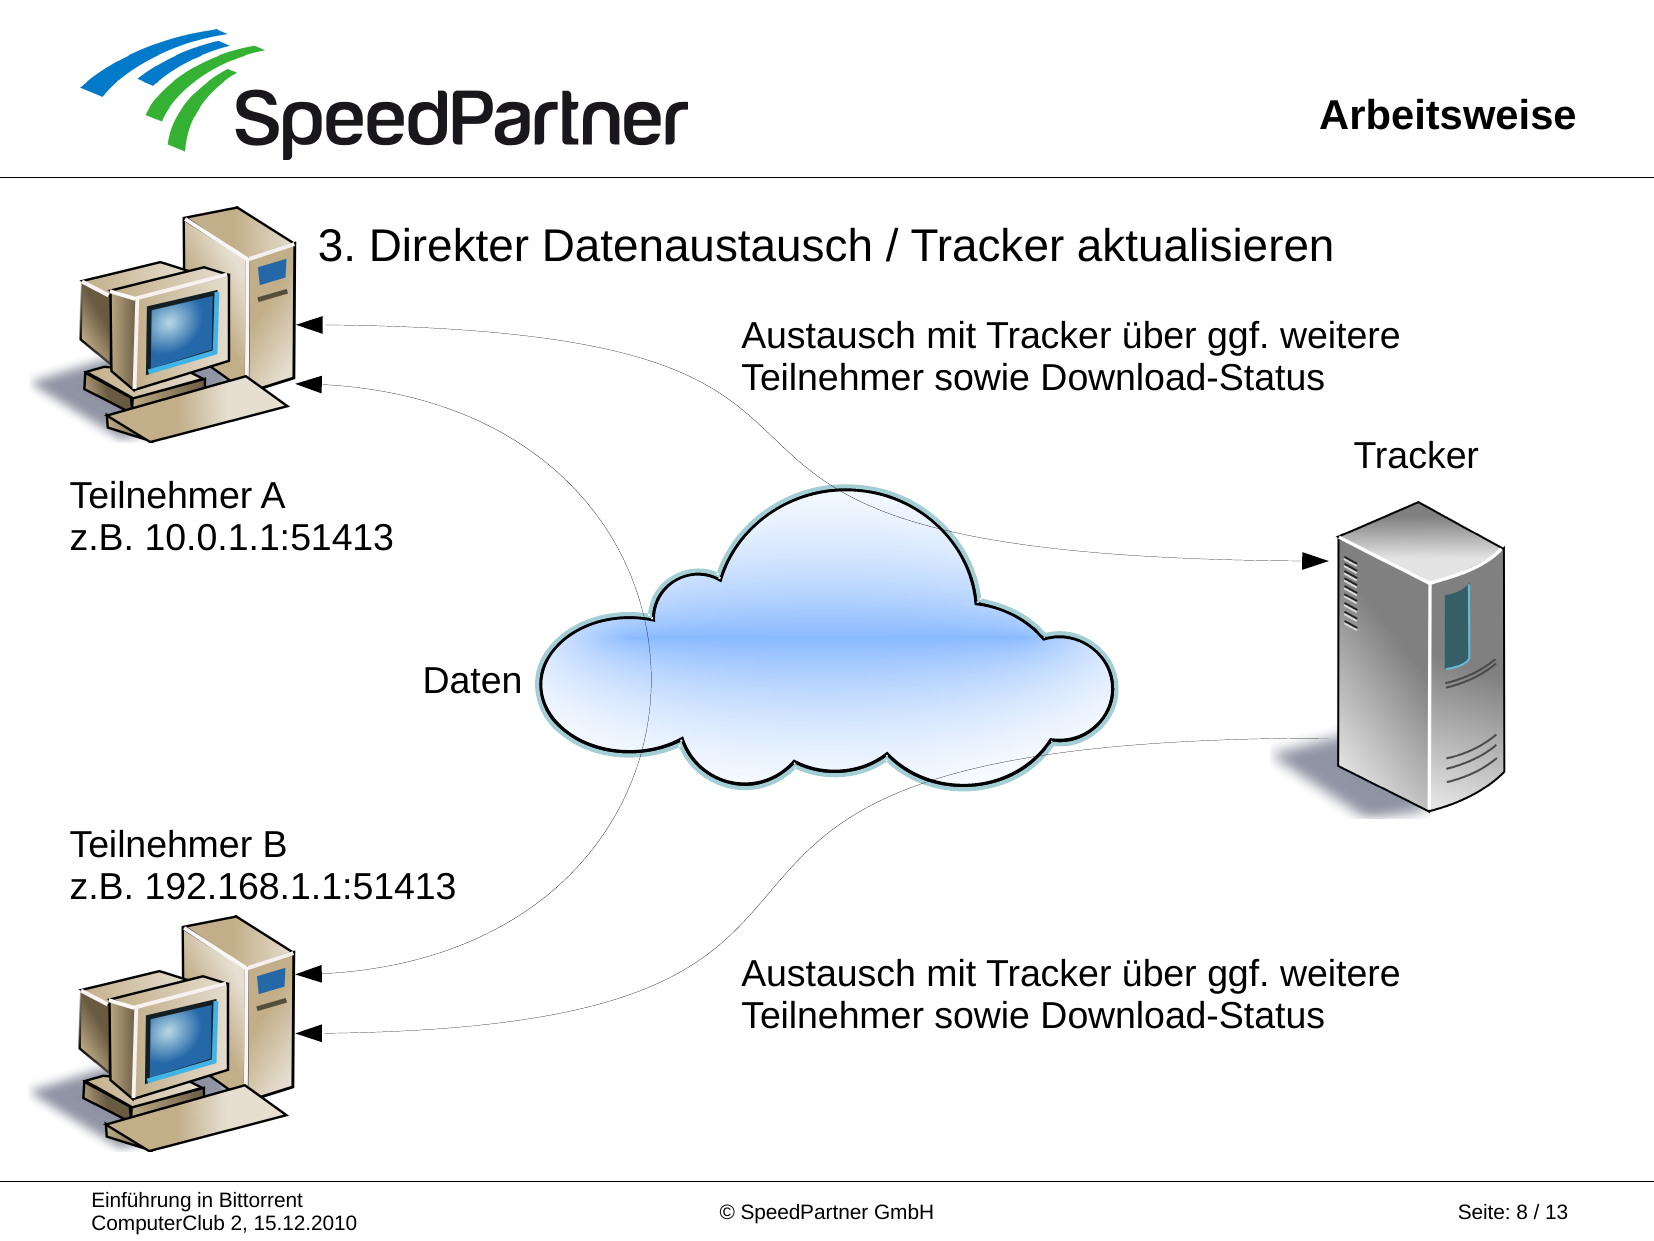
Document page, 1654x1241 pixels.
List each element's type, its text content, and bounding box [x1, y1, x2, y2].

text_box Austausch mit Tracker über ggf. weitere Teilnehmer sowie Download-Status [726, 945, 1416, 1044]
text_box Teilnehmer A z.B. 10.0.1.1:51413 [54, 467, 410, 567]
picture [28, 915, 296, 1152]
picture [831, 484, 1119, 554]
picture [29, 206, 297, 443]
text_box Daten [408, 651, 538, 709]
picture [1270, 501, 1506, 819]
title Arbeitsweise [590, 70, 1577, 160]
text_box Teilnehmer B z.B. 192.168.1.1:51413 [54, 815, 472, 915]
text_box Tracker [1338, 427, 1495, 485]
picture [535, 484, 651, 792]
picture [903, 747, 1119, 792]
picture [80, 29, 688, 160]
picture [572, 484, 1119, 792]
text_box 3. Direkter Datenaustausch / Tracker aktualisieren [295, 212, 1359, 279]
text_box Austausch mit Tracker über ggf. weitere Teilnehmer sowie Download-Status [726, 307, 1416, 406]
